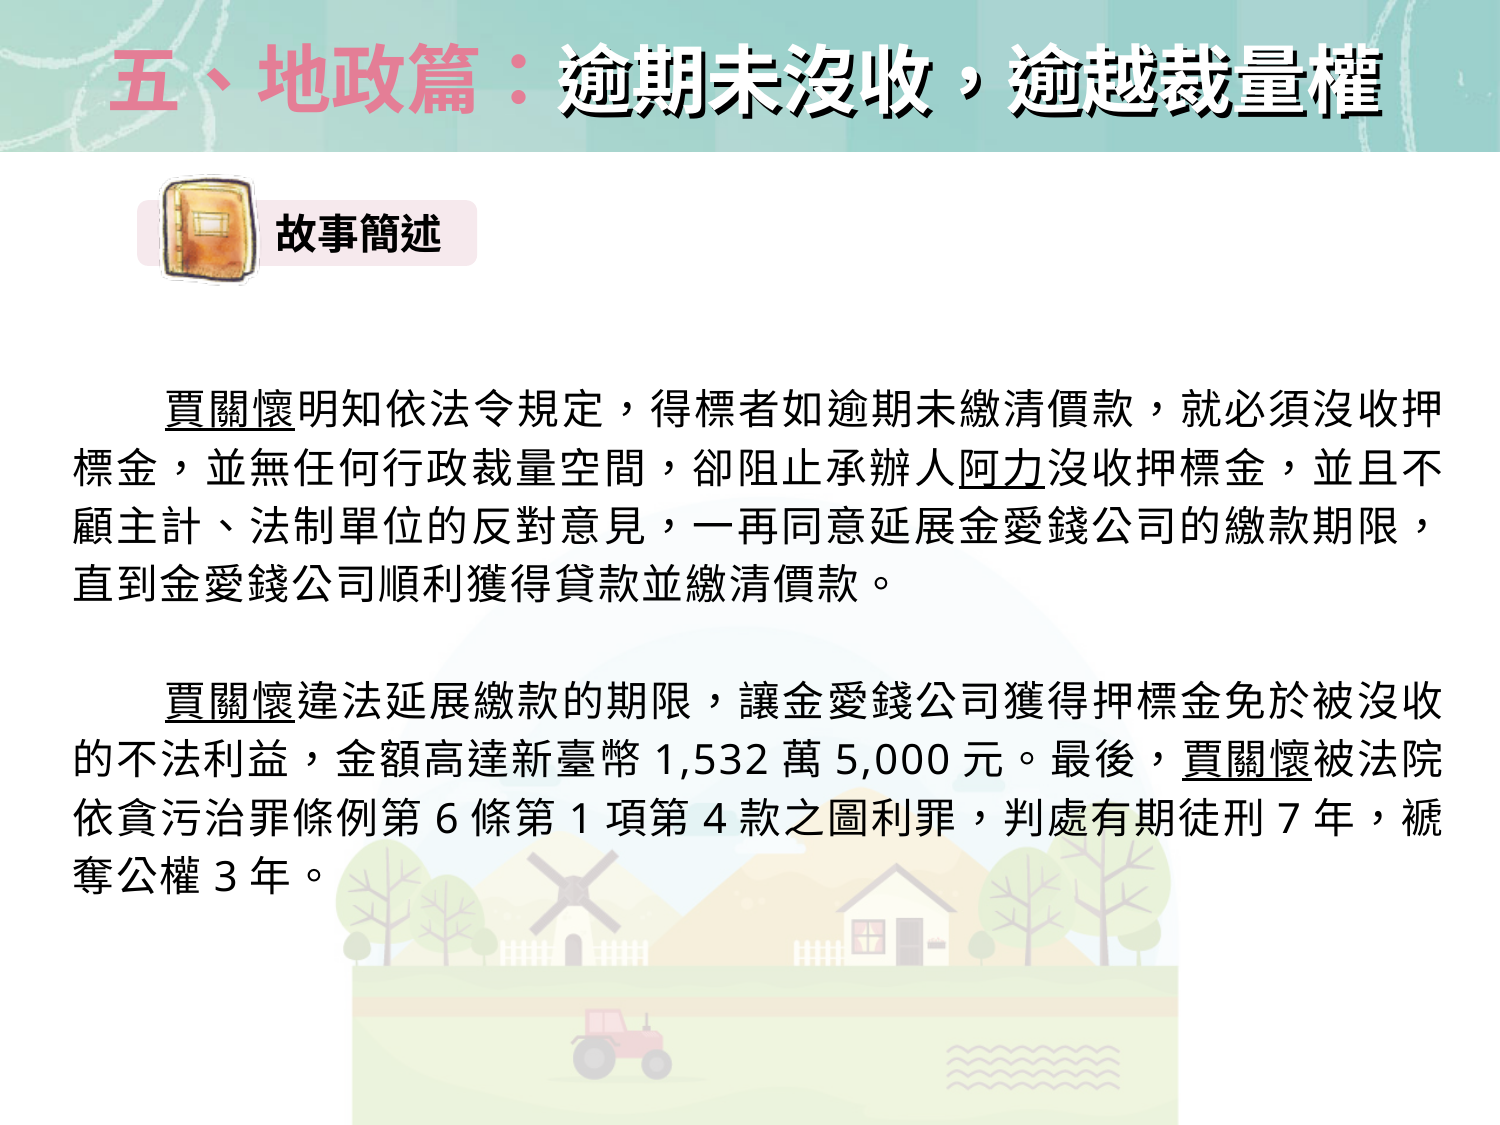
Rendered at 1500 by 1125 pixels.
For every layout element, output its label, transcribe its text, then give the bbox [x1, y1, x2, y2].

text_box [0, 152, 1500, 1125]
text_box 賈關懷明知依法令規定，得標者如逾期未繳清價款，就必須沒收押標金，並無任何行政裁量空間，卻阻止承辦人阿力沒收押標金，並且不顧主計、法制單位的反對意見，一再同意延展金愛錢公司的繳款期限，直到金愛錢公司順利獲得貸款並繳清價款。 賈關懷違法延展繳款的期限，讓金愛錢公司獲得押標金免於被沒收的不法利益，金額高達新臺幣1,532萬5,000元。最後，賈關懷被法院依貪污治罪條例第6條第1項第4款之圖利罪，判處有期徒刑7年，褫奪公權3年。 [57, 367, 1461, 908]
text_box 五、地政篇：逾期未沒收，逾越裁量權 [91, 25, 1409, 132]
picture [152, 173, 266, 287]
text_box 故事簡述 [266, 200, 460, 266]
